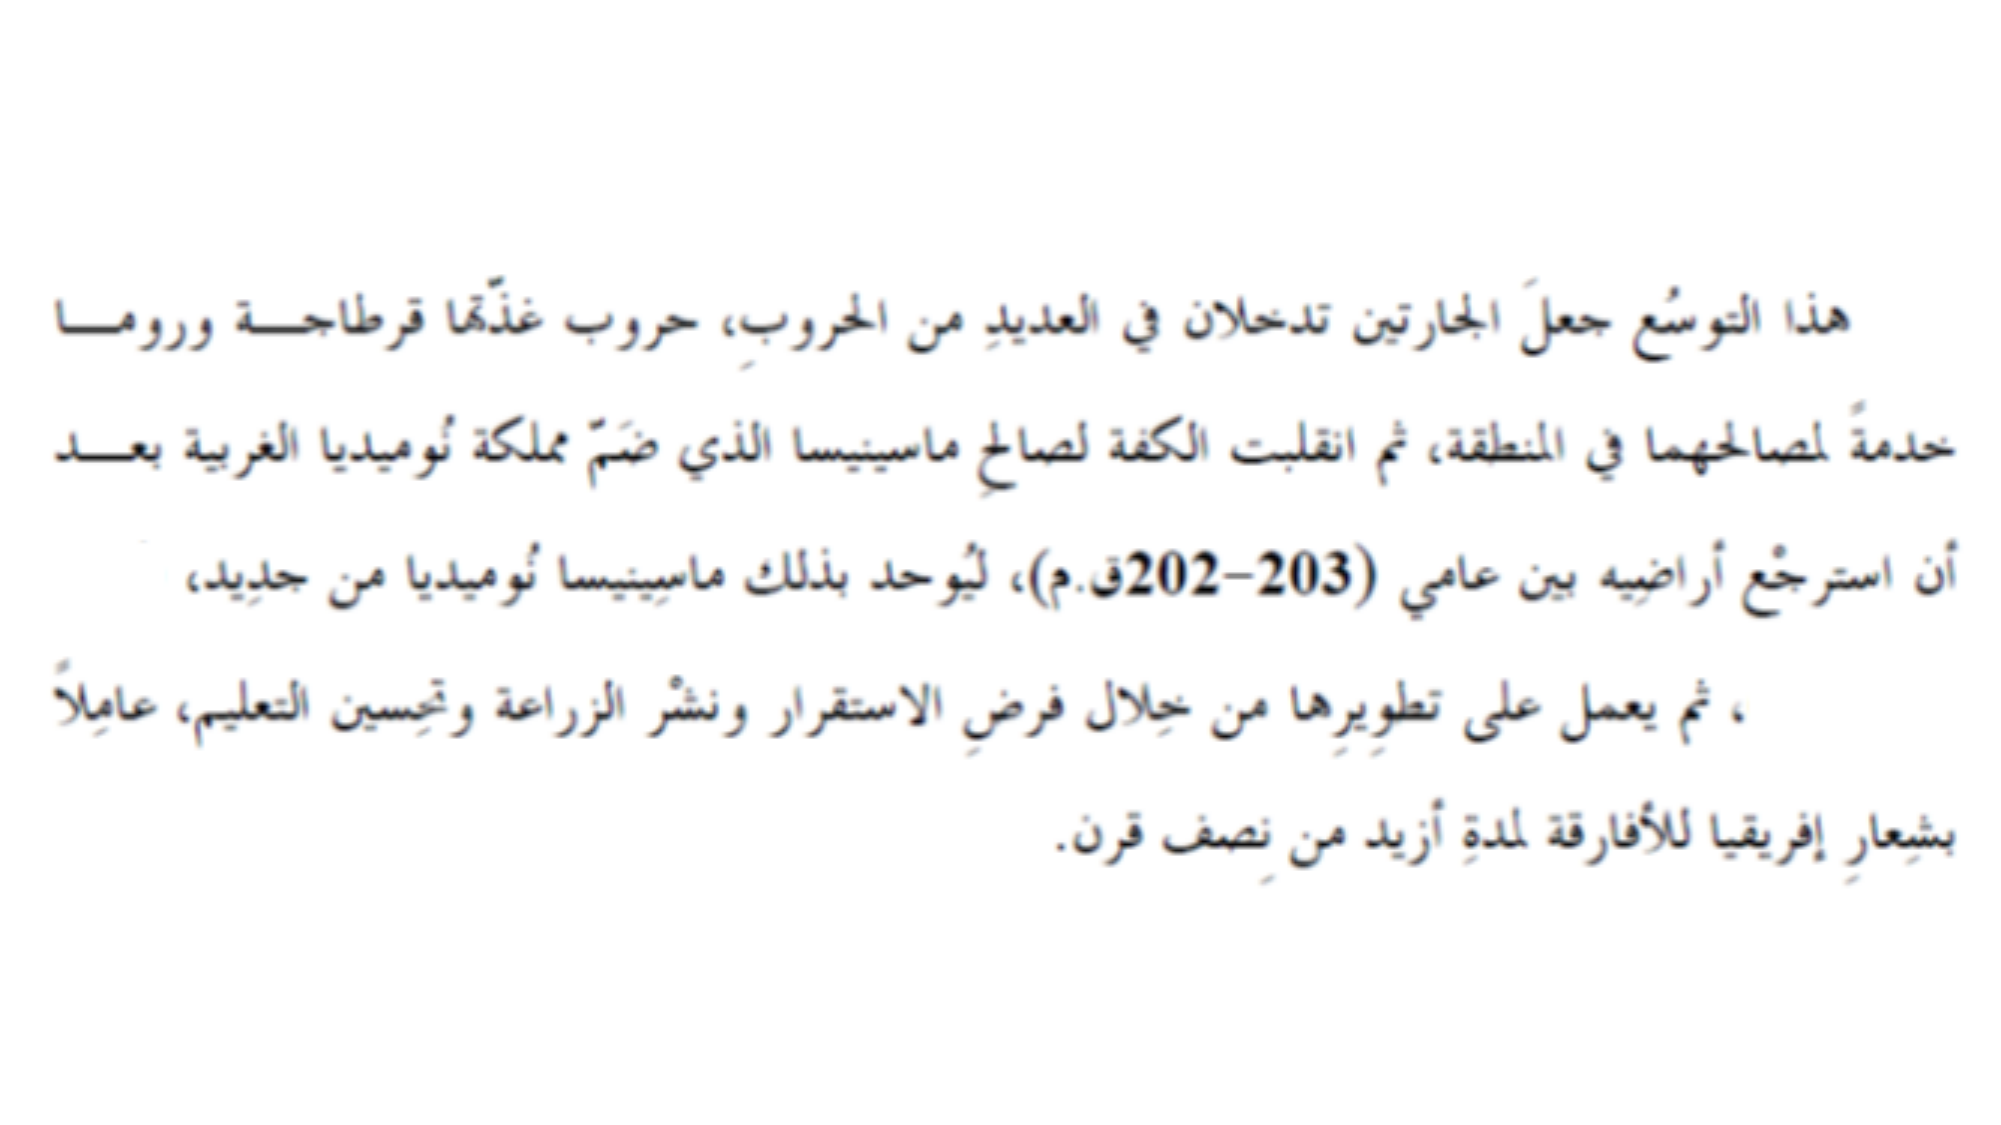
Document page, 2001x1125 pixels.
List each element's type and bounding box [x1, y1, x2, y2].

picture [25, 275, 1975, 907]
